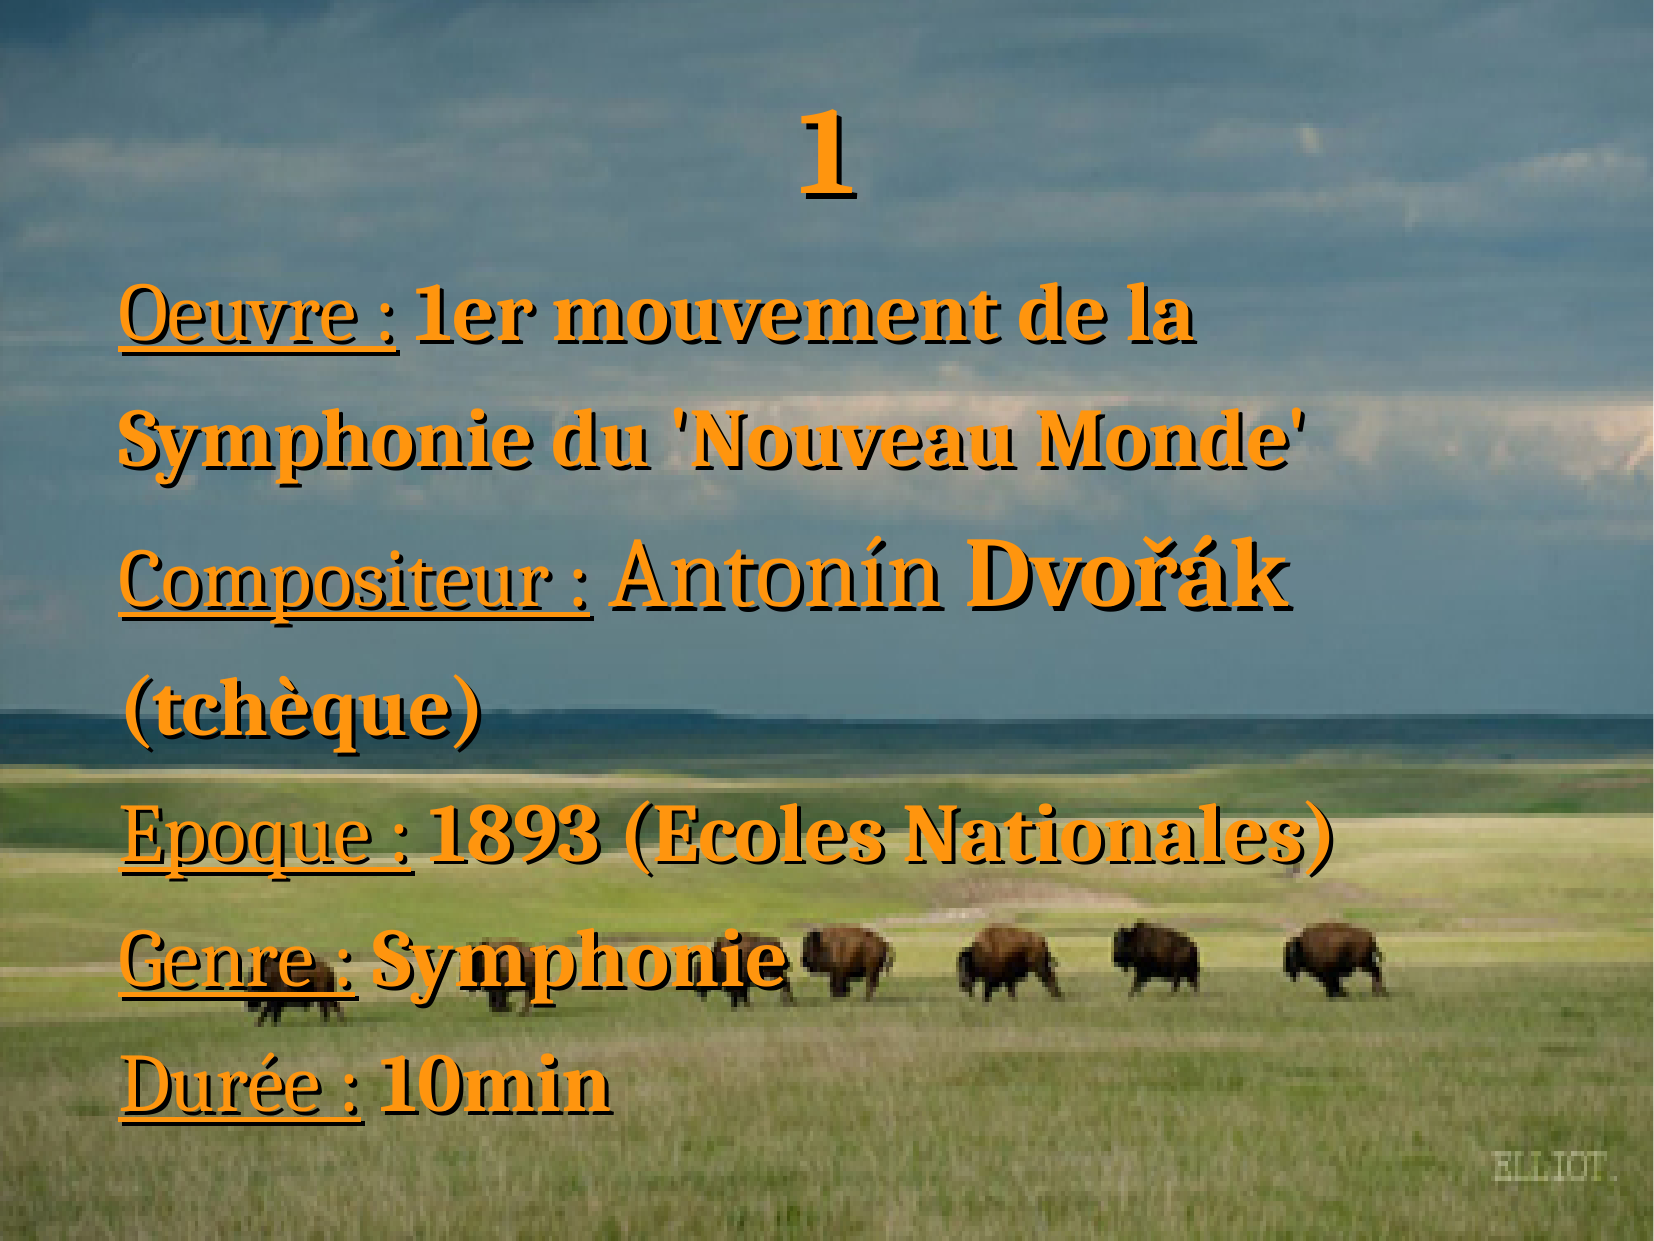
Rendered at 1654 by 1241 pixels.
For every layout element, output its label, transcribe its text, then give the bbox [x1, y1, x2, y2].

title 1 [82, 49, 1571, 257]
picture [0, 0, 1654, 1241]
list Oeuvre : 1er mouvement de la Symphonie du 'Nouveau Monde' Compositeur : Antonín Dvořák (tchèque) Epoque : 1893 (Ecoles Nationales) Genre : Symphonie Durée : 10min [118, 265, 1536, 1146]
